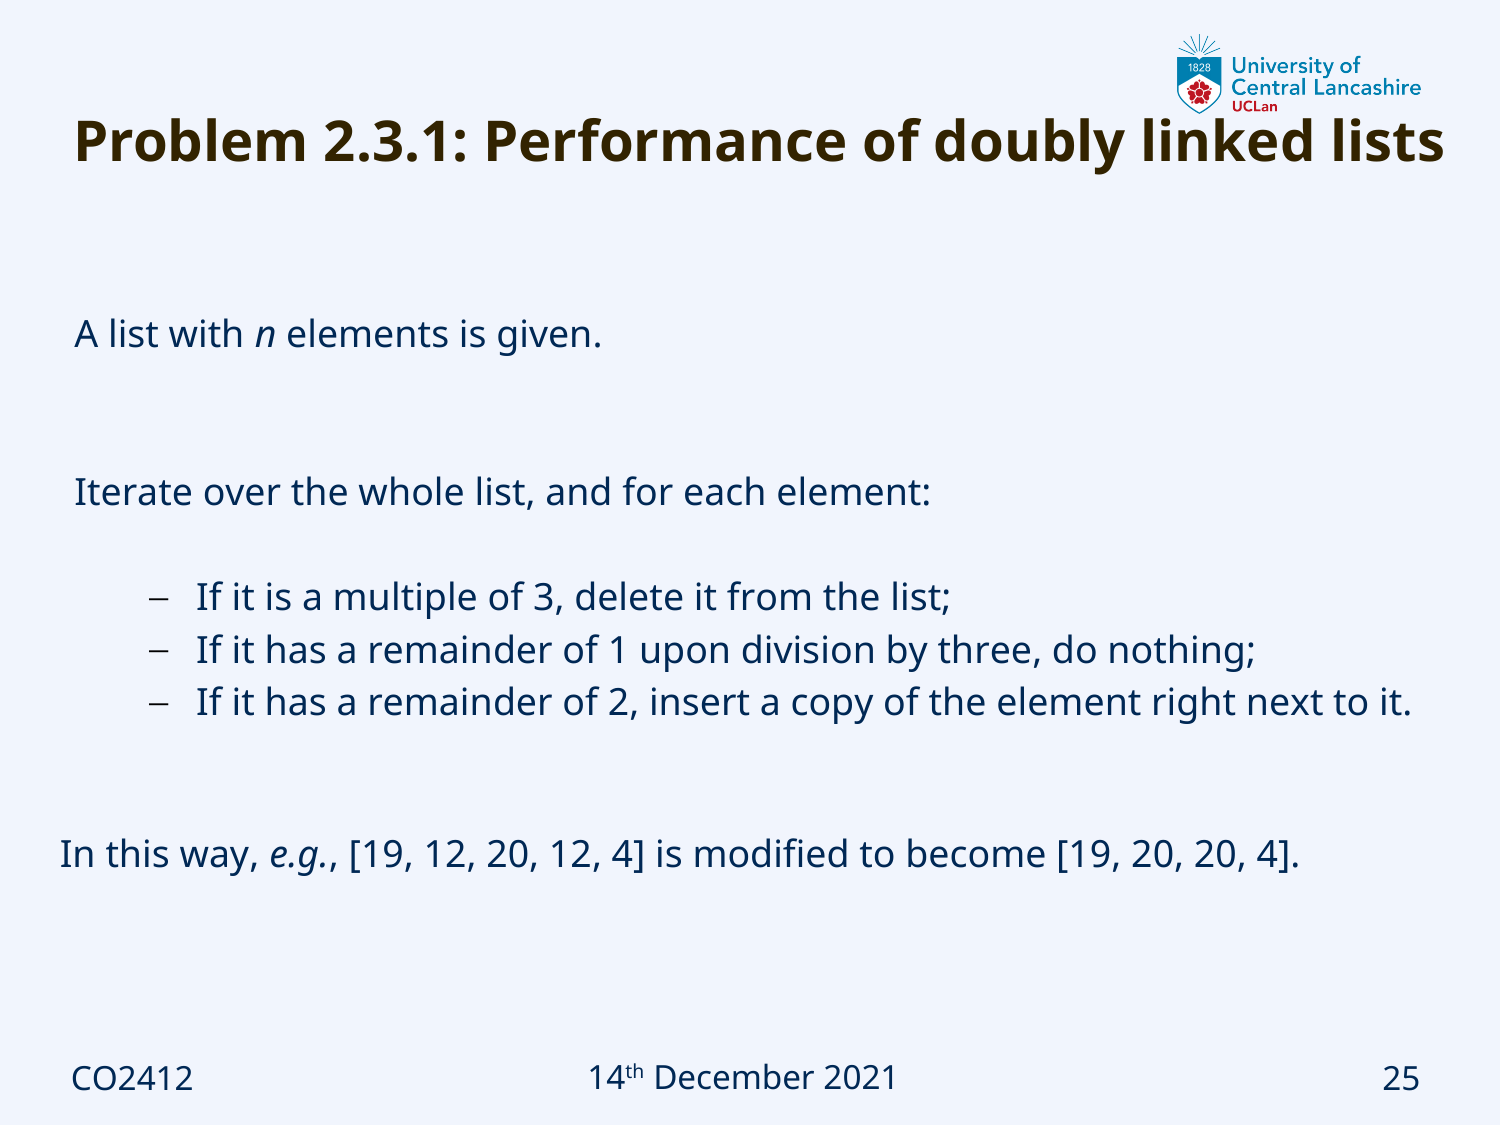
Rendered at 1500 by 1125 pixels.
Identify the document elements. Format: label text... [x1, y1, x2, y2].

title Problem 2.3.1: Performance of doubly linked lists [58, 93, 1475, 186]
text_box A list with n elements is given. Iterate over the whole list, and for each element: If it is a multiple of 3, delete it from the list; If it has a remainder of 1 upon division by three, do nothing; If it has a remainder of 2, insert a copy of the element right next to it. [59, 294, 1438, 731]
picture [1177, 34, 1421, 93]
text_box In this way, e.g., [19, 12, 20, 12, 4] is modified to become [19, 20, 20, 4]. [45, 822, 1423, 883]
